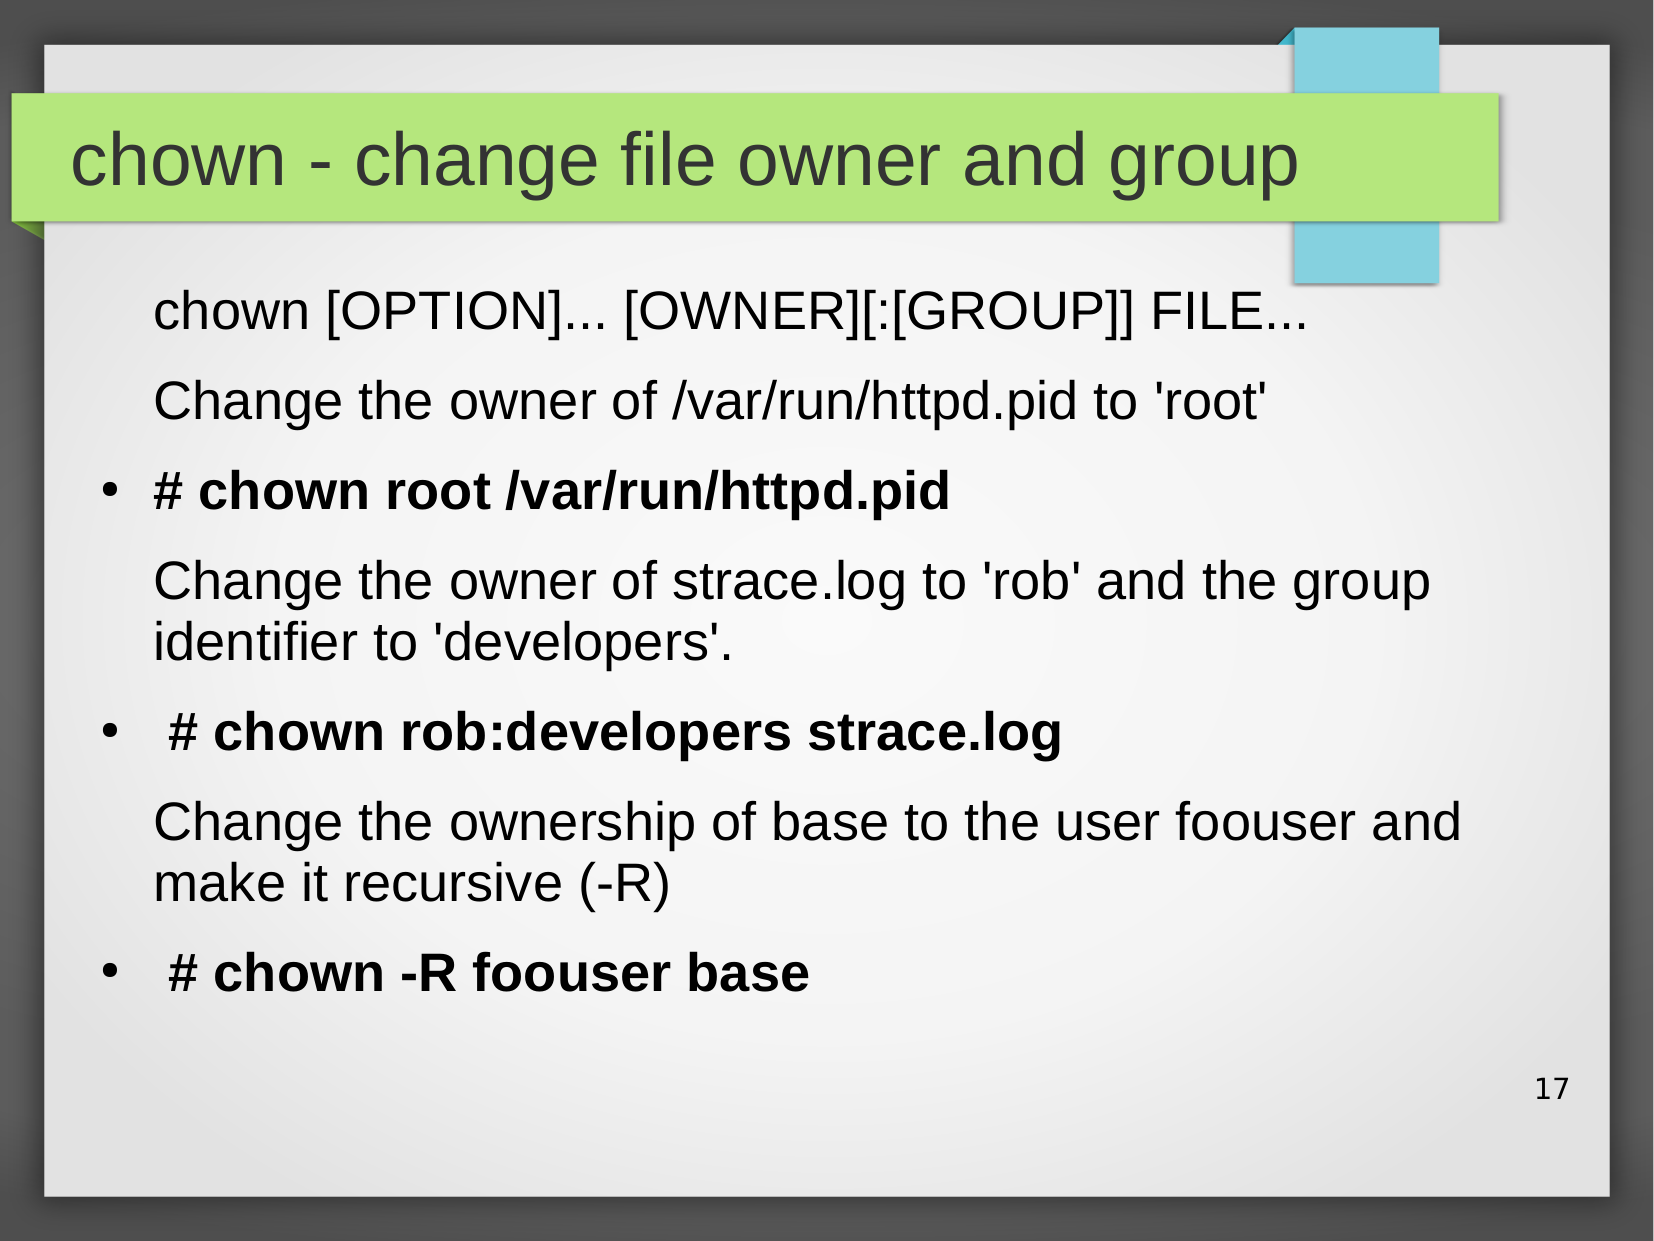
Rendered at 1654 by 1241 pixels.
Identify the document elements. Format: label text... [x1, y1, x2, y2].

list chown [OPTION]... [OWNER][:[GROUP]] FILE... Change the owner of /var/run/httpd.pid to 'root' # chown root /var/run/httpd.pid Change the owner of strace.log to 'rob' and the group identifier to 'developers'. # chown rob:developers strace.log Change the ownership of base to the user foouser and make it recursive (-R) # chown -R foouser base [82, 280, 1538, 1181]
title chown - change file owner and group [70, 106, 1514, 213]
picture [0, 0, 1654, 1241]
